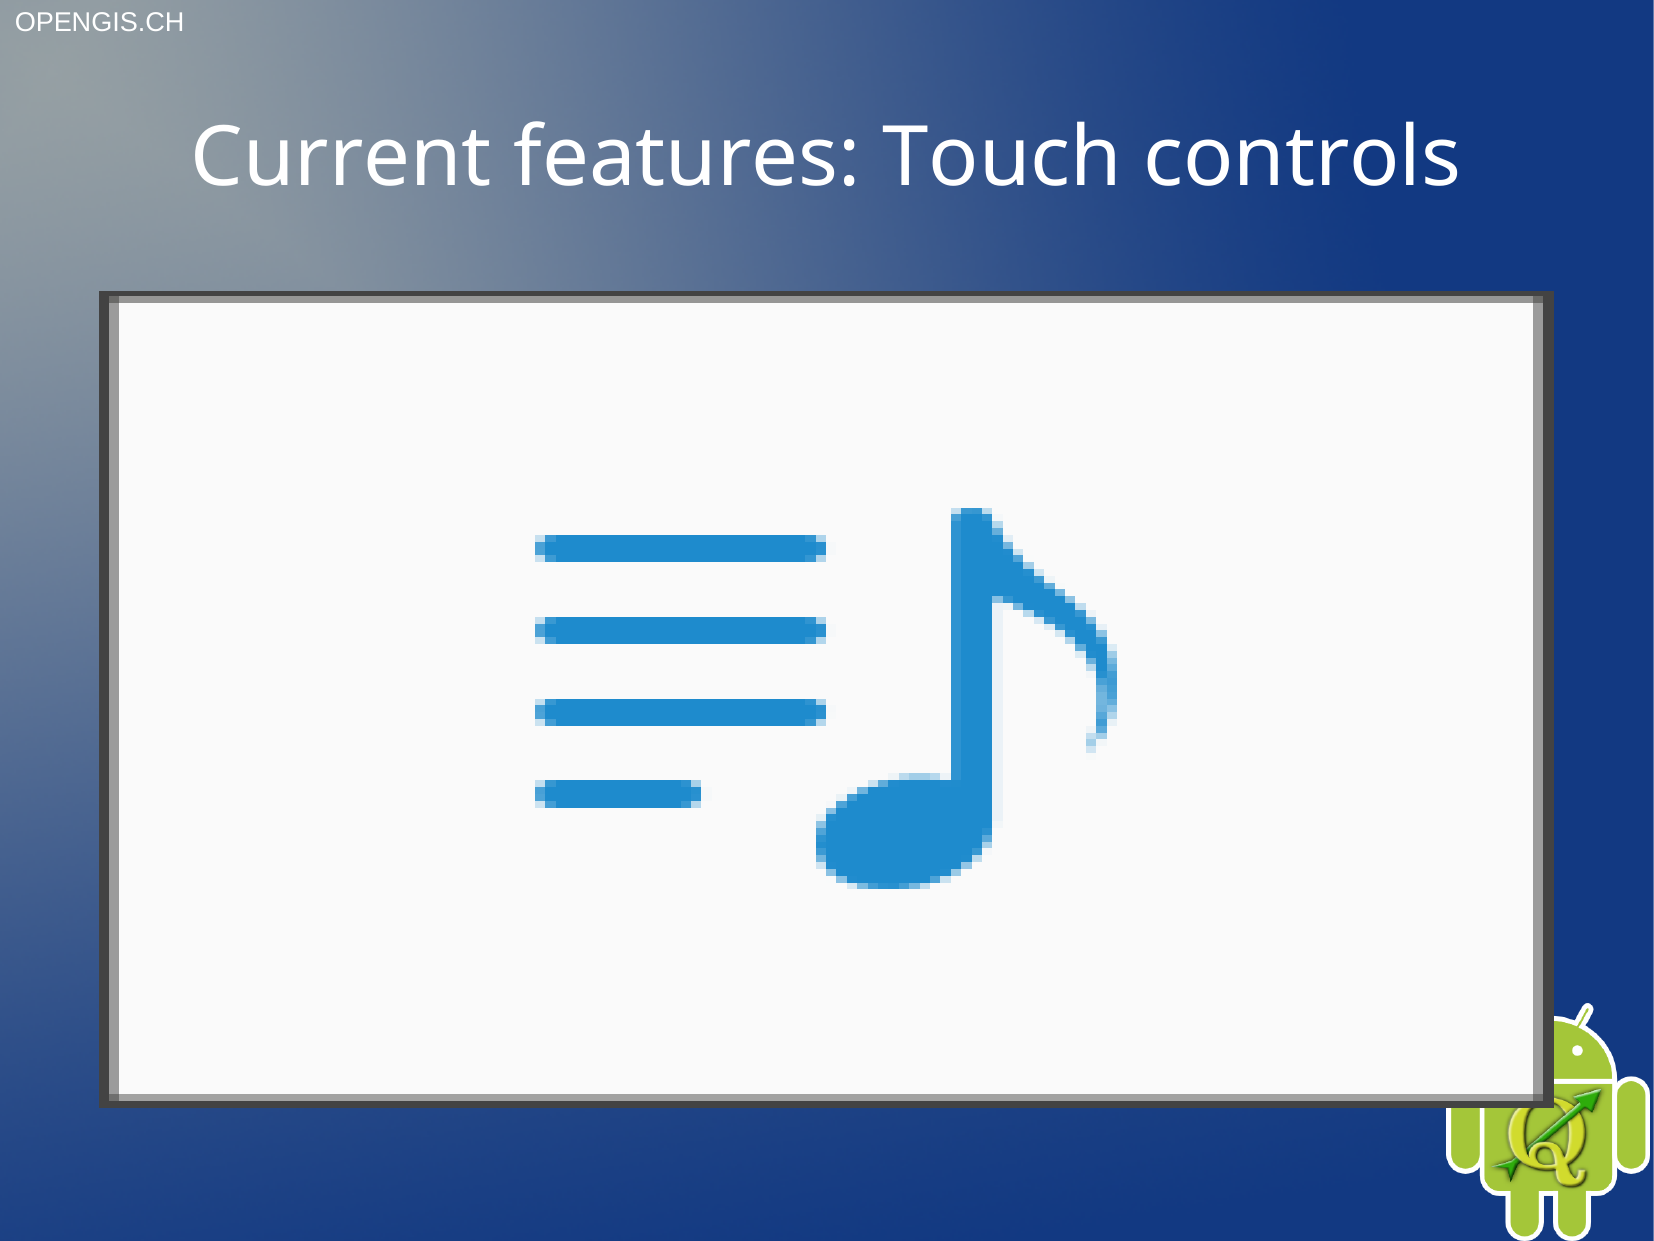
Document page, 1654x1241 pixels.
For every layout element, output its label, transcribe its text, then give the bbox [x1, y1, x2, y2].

picture [0, 0, 1654, 1241]
text_box [98, 290, 1555, 1109]
title Current features: Touch controls [82, 49, 1571, 257]
